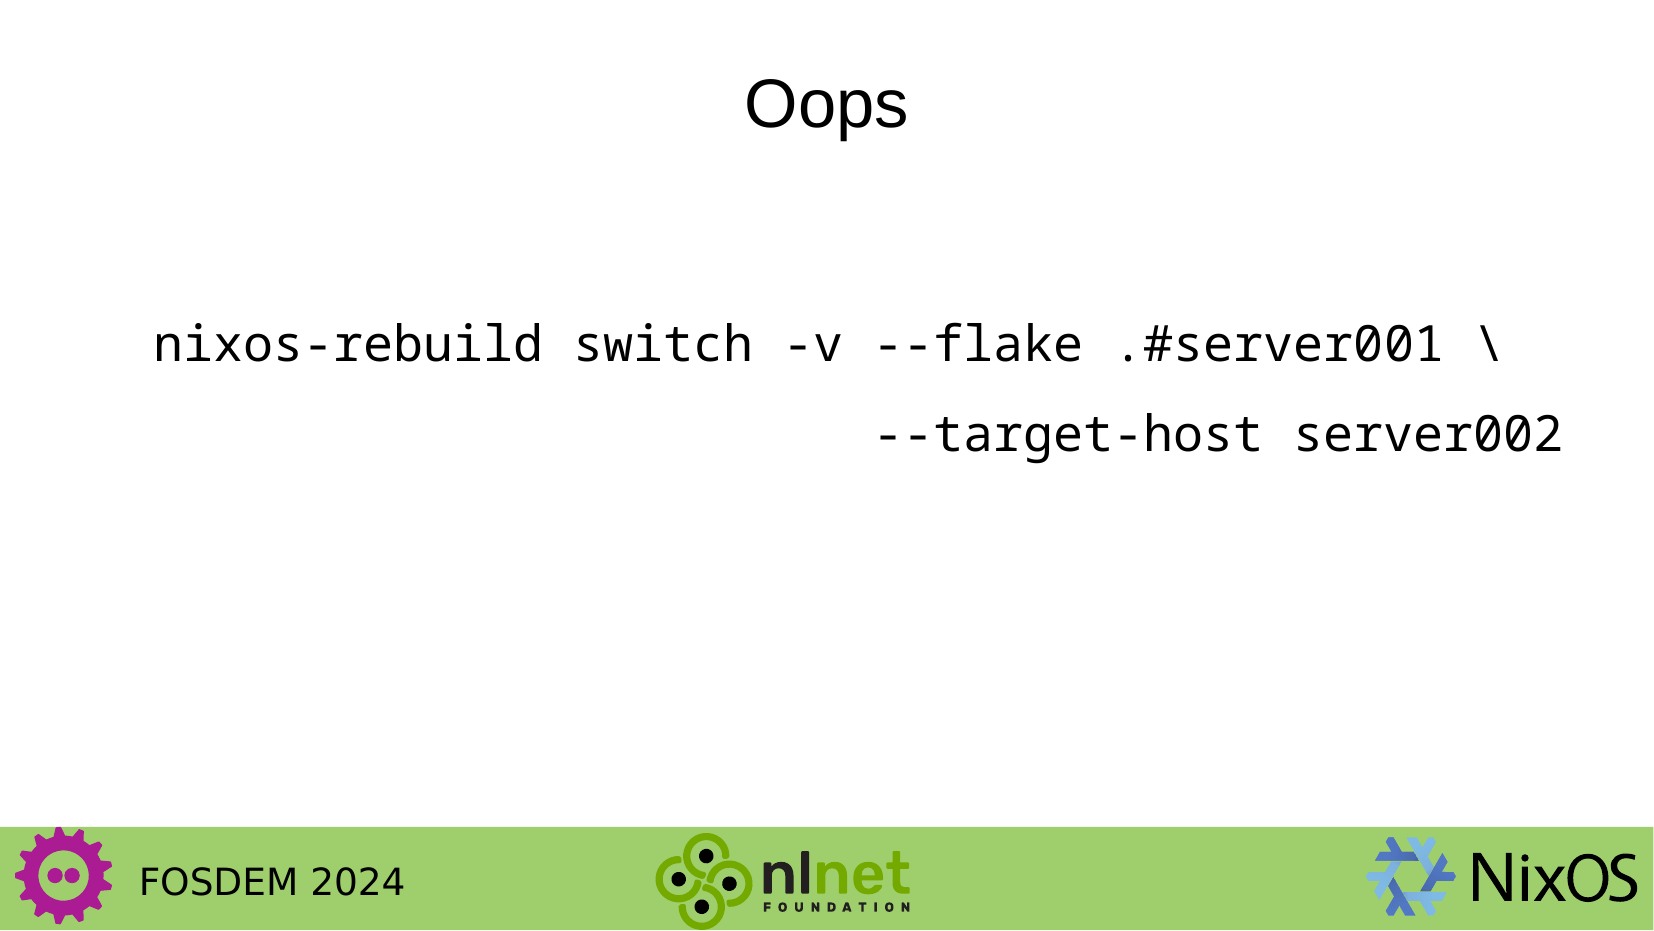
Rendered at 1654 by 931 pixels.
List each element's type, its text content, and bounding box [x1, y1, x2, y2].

title Oops [88, 29, 1565, 178]
list nixos-rebuild switch -v --flake .#server001 \ --target-host server002 [82, 217, 1571, 758]
